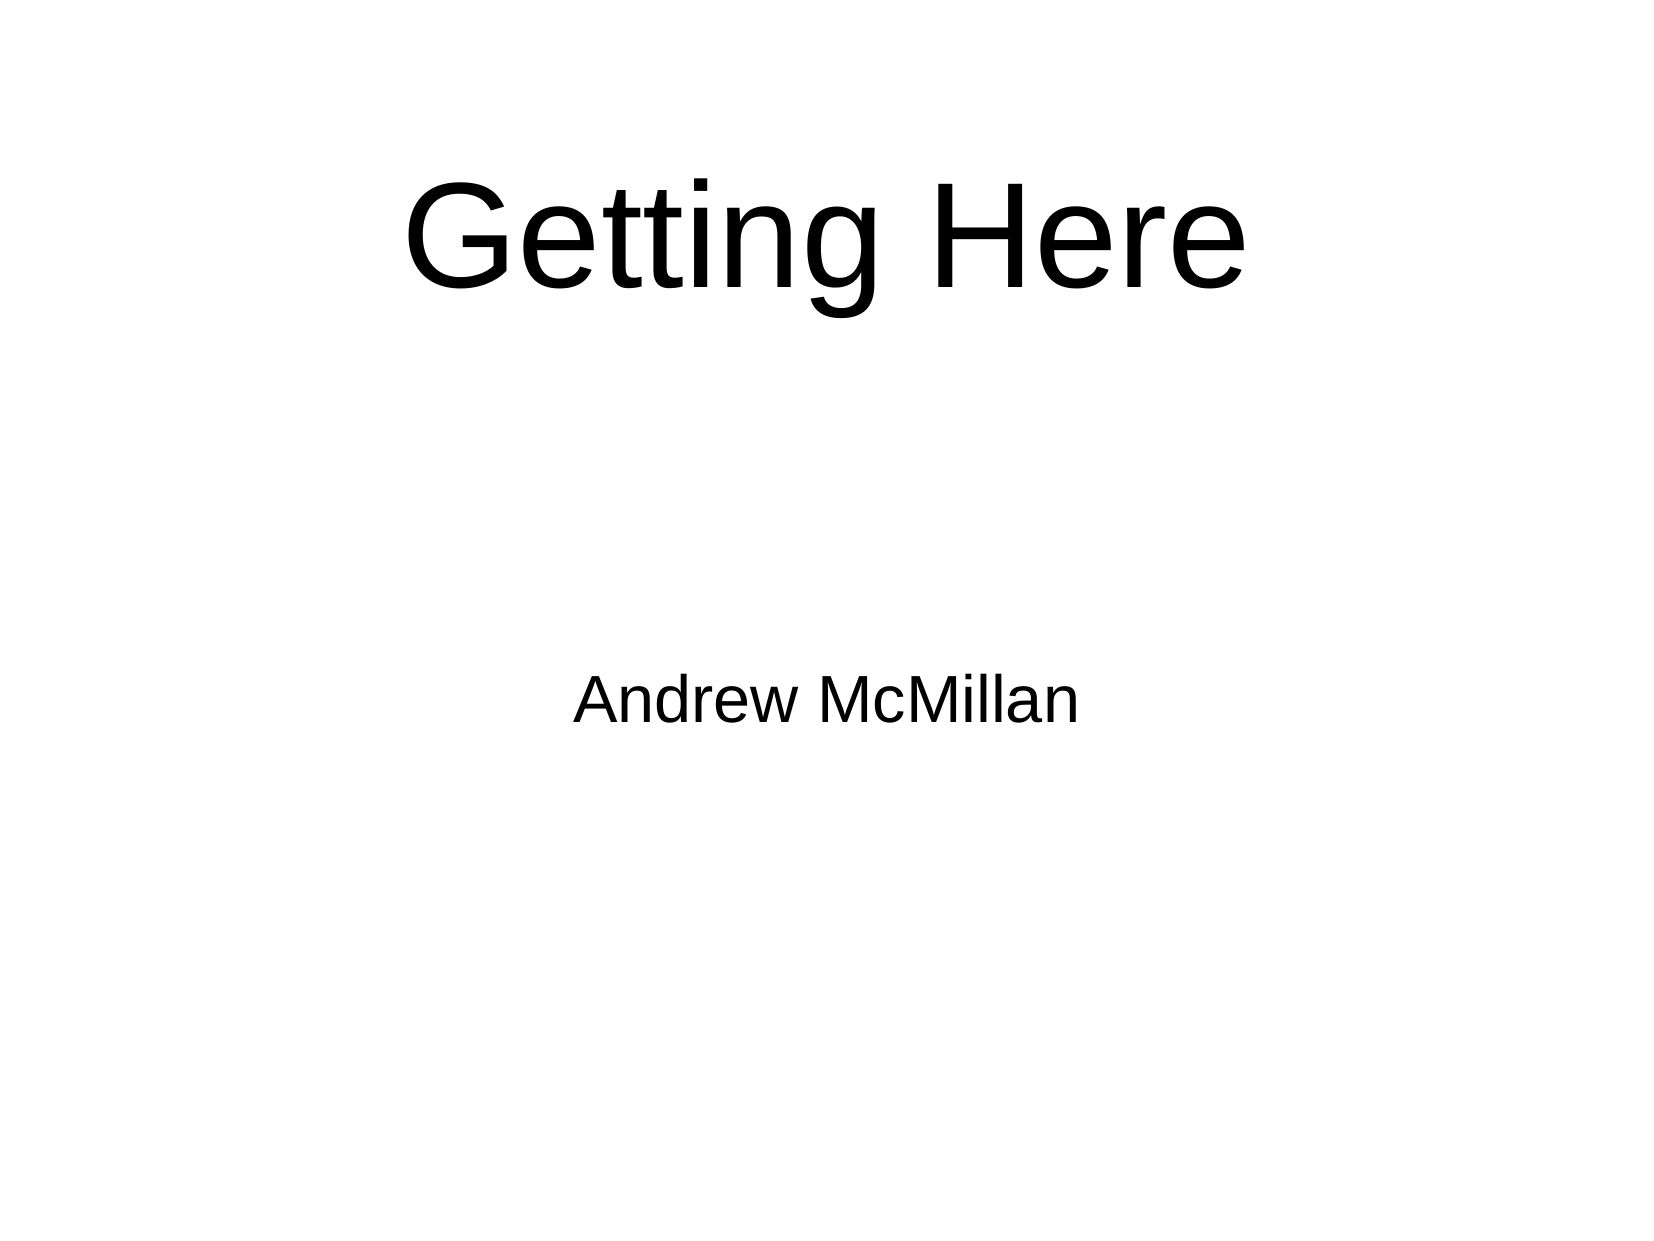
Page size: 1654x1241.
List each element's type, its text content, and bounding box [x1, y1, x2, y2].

title Getting Here [82, 56, 1571, 297]
subtitle Andrew McMillan [82, 297, 1571, 1102]
